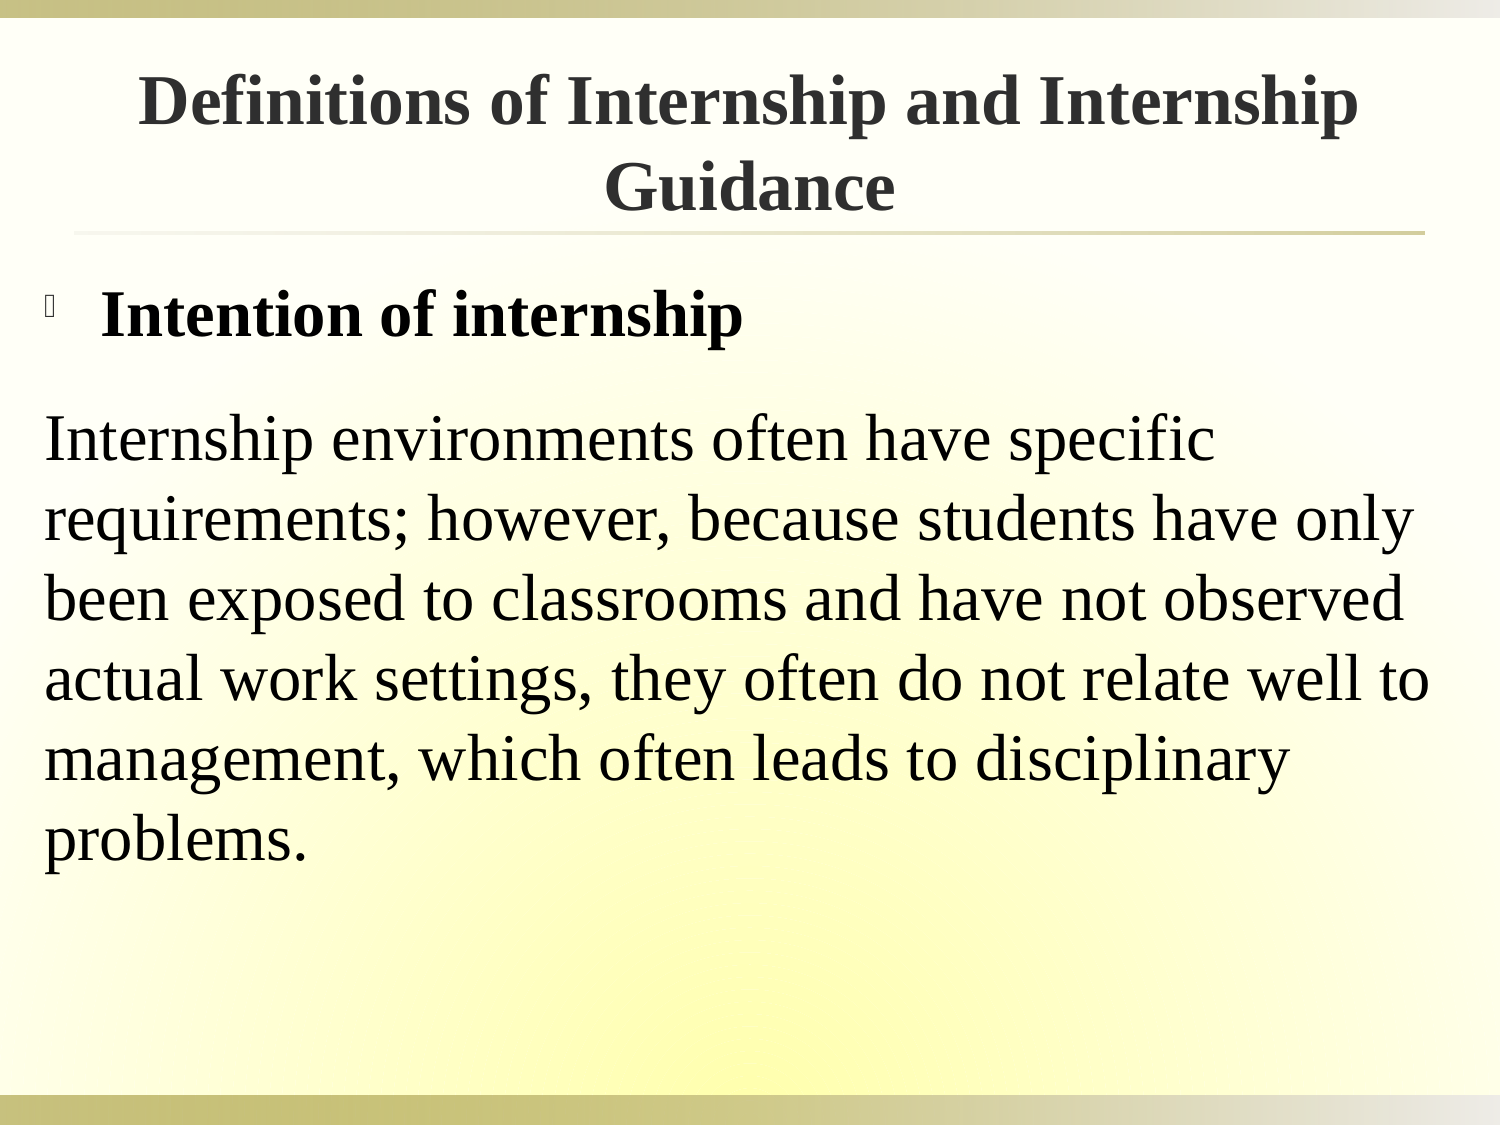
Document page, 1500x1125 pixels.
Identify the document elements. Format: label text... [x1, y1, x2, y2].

list Intention of internship Internship environments often have specific requirements; however, because students have only been exposed to classrooms and have not observed actual work settings, they often do not relate well to management, which often leads to disciplinary problems. [29, 262, 1471, 1071]
title Definitions of Internship and Internship Guidance [75, 45, 1425, 233]
